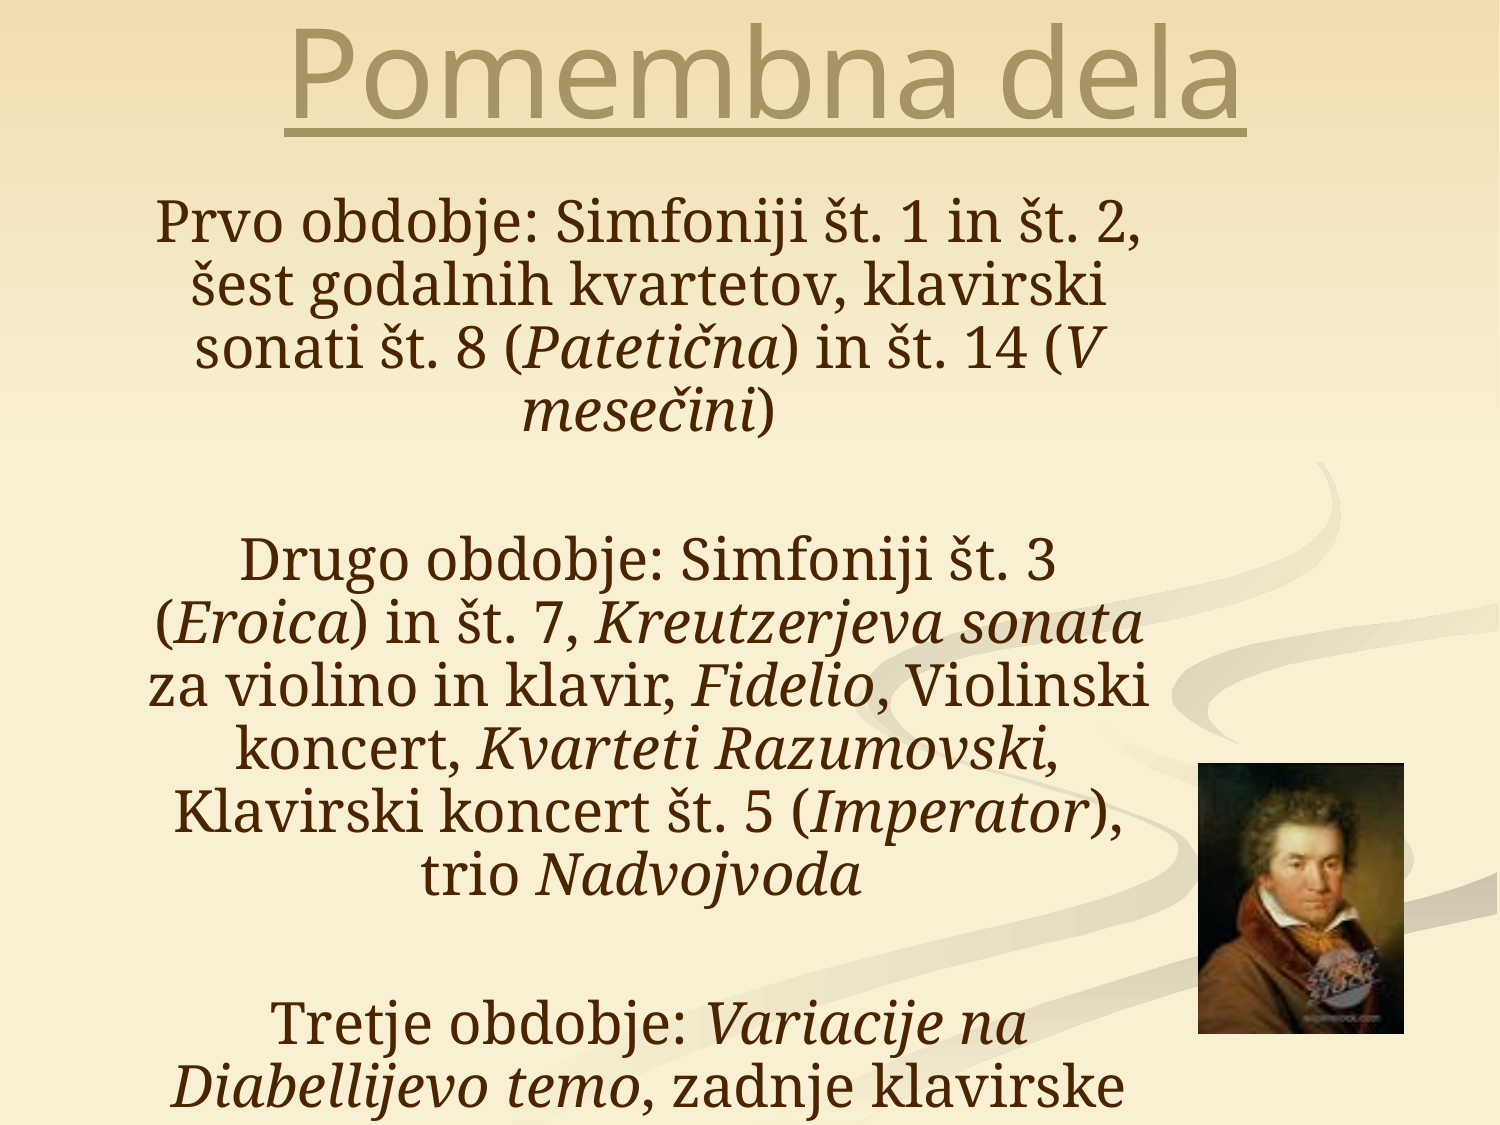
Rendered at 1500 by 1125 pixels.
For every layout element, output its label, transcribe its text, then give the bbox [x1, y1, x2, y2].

picture [1198, 763, 1404, 1034]
title Pomembna dela [112, 0, 1388, 190]
subtitle Prvo obdobje: Simfoniji št. 1 in št. 2, šest godalnih kvartetov, klavirski sonati št. 8 (Patetična) in št. 14 (V mesečini) Drugo obdobje: Simfoniji št. 3 (Eroica) in št. 7, Kreutzerjeva sonata za violino in klavir, Fidelio, Violinski koncert, Kvarteti Razumovski, Klavirski koncert št. 5 (Imperator), trio Nadvojvoda Tretje obdobje: Variacije na Diabellijevo temo, zadnje klavirske sonate in godalni kvarteti, Missa solemnis, Simfonija št. 9 (Koralna) [123, 184, 1174, 925]
